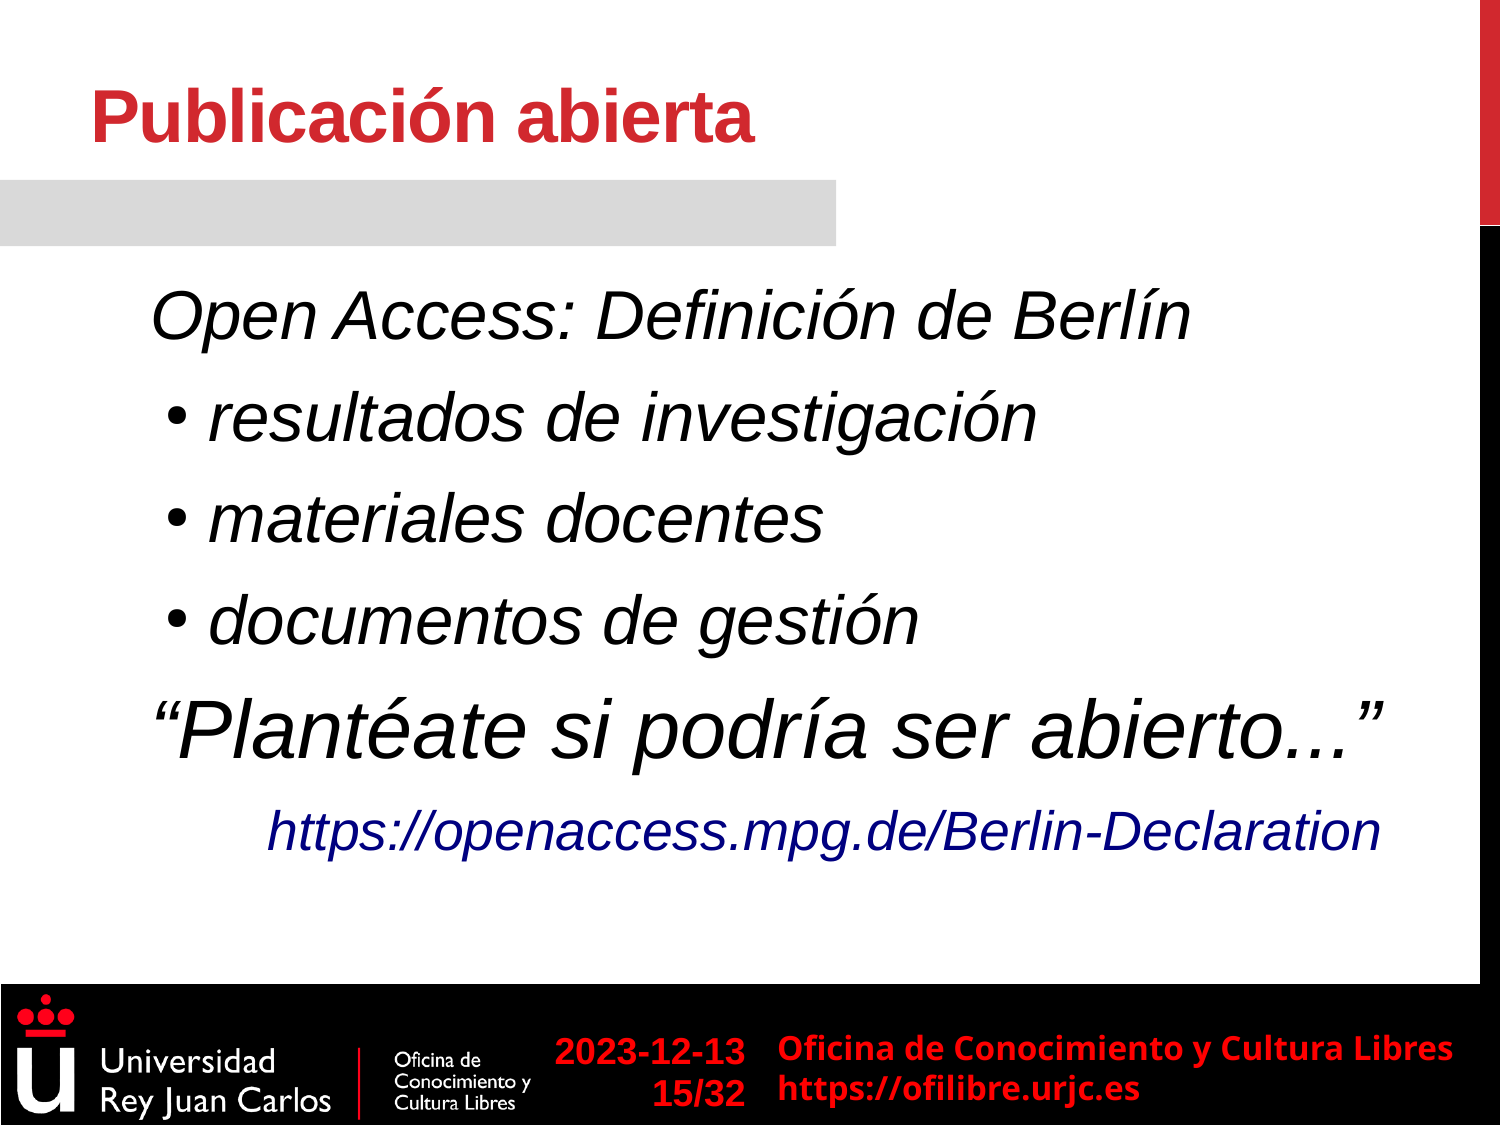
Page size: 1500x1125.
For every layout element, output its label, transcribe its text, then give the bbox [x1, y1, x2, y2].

picture [17, 994, 531, 1120]
title [75, 15, 1425, 172]
text_box Publicación abierta [0, 24, 1326, 172]
list Open Access: Definición de Berlín resultados de investigación materiales docentes documentos de gestión “Plantéate si podría ser abierto...” https://openaccess.mpg.de/Berlin-Declaration [135, 270, 1411, 916]
